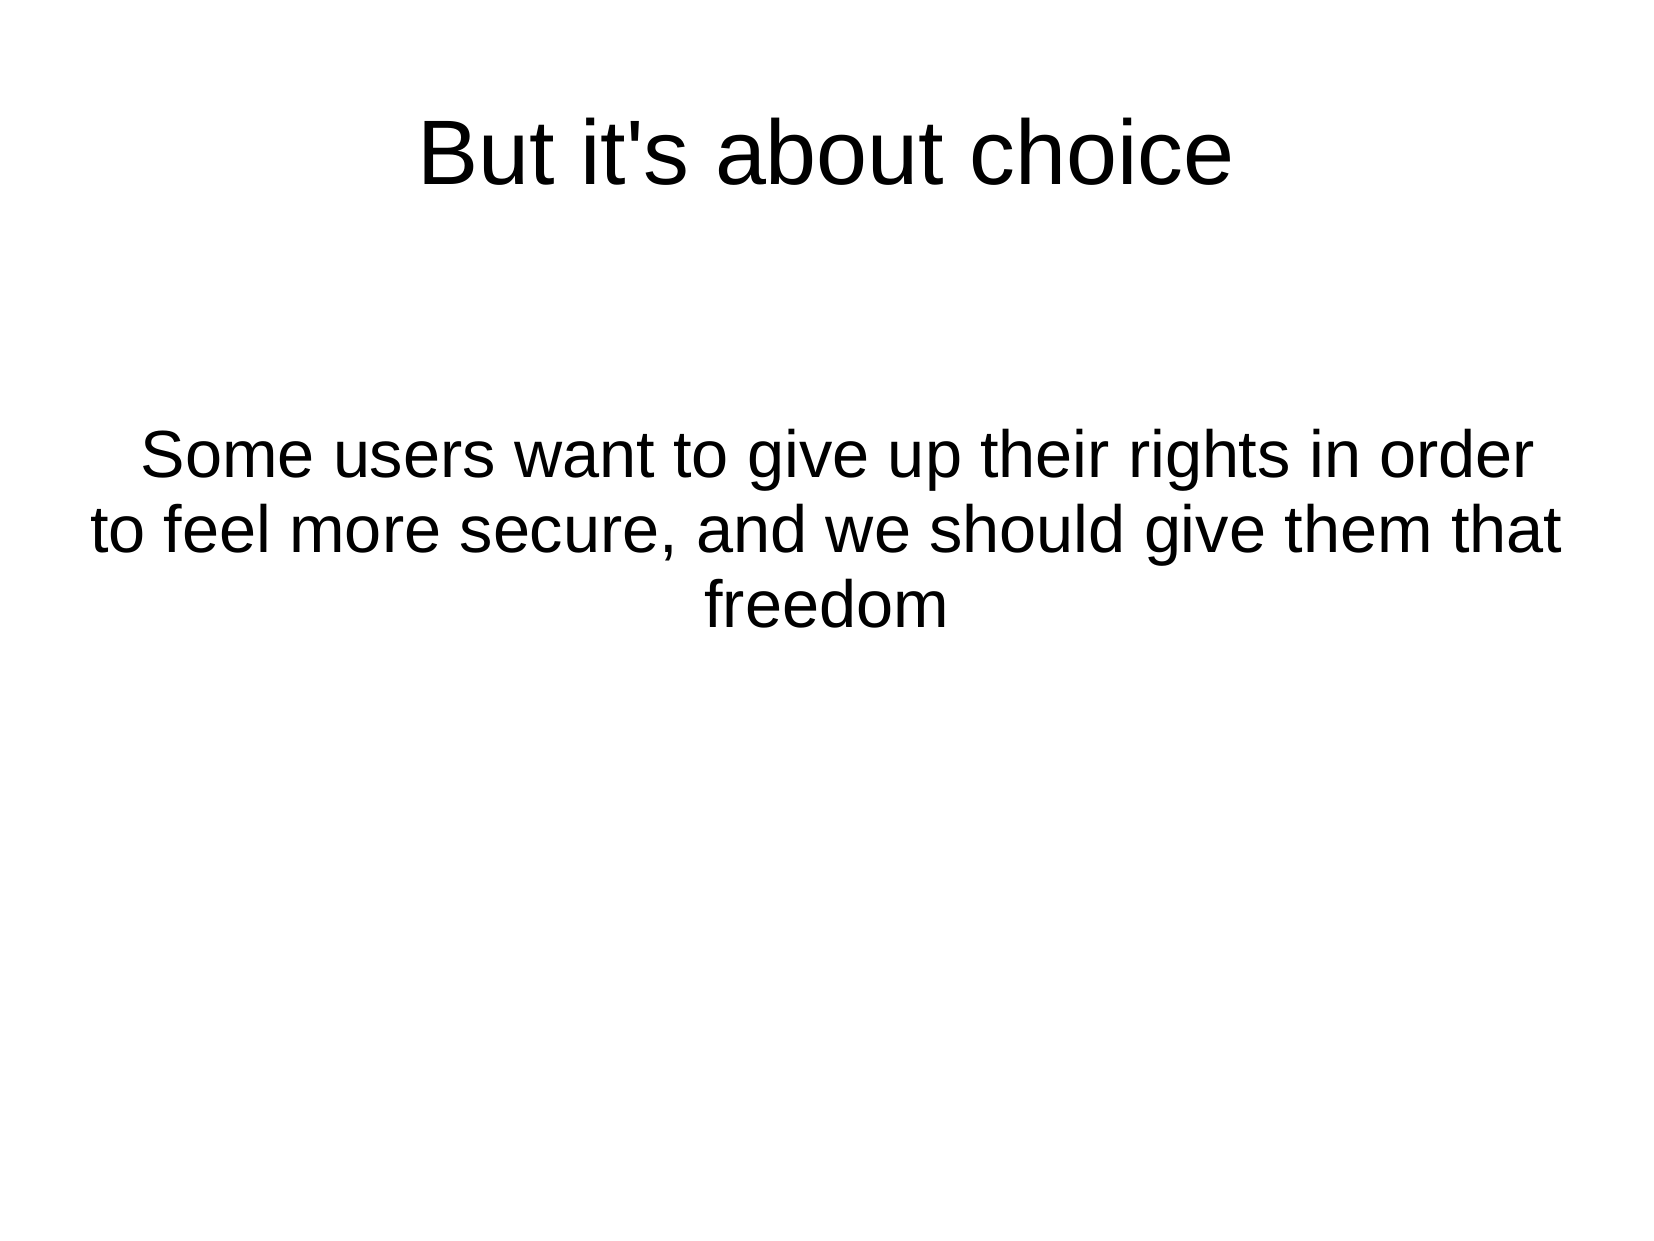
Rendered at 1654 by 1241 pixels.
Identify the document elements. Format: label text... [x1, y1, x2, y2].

subtitle Some users want to give up their rights in order to feel more secure, and we should give them that freedom [82, 49, 1571, 1010]
